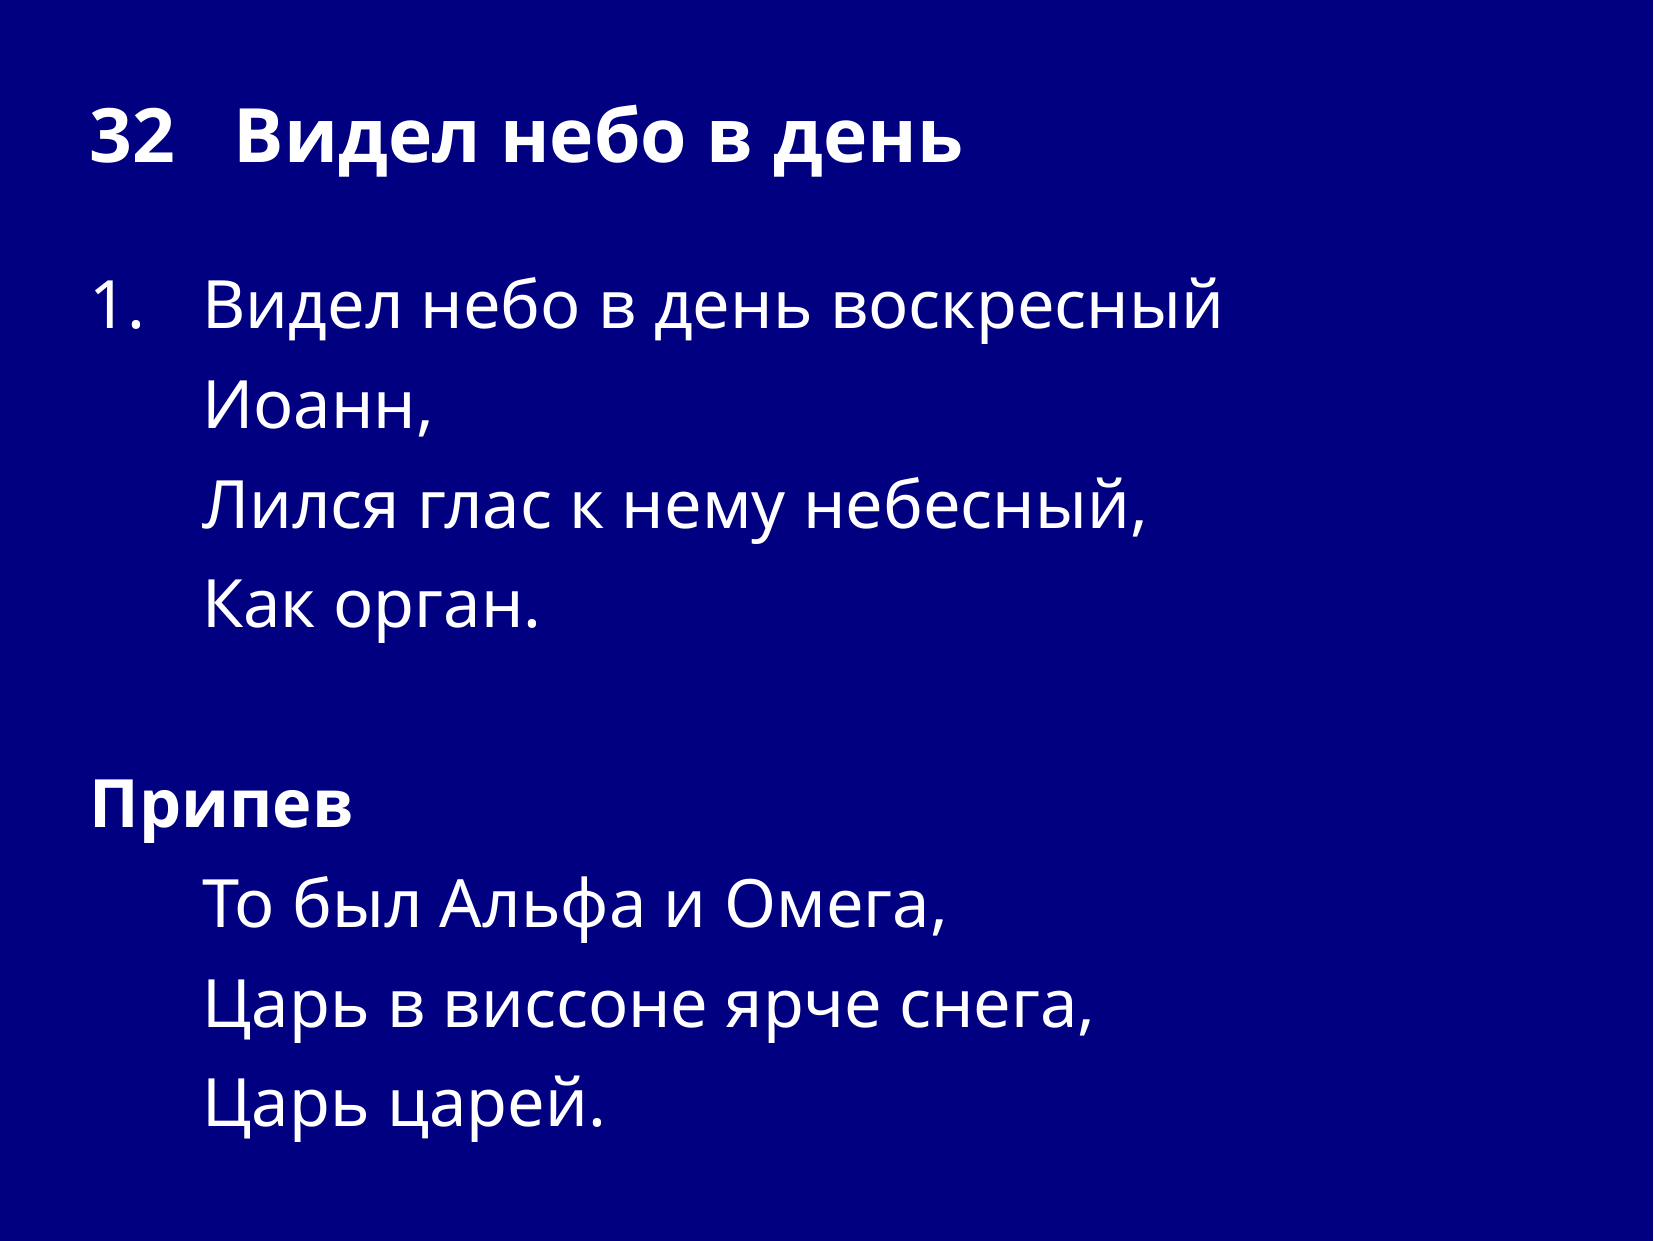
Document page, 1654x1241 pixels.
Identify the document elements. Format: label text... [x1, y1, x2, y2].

text_box 32 Видел небо в день [75, 75, 1576, 188]
text_box 1. Видел небо в день воскресный Иоанн, Лился глас к нему небесный, Как орган. Припев То был Альфа и Омега, Царь в виссоне ярче снега, Царь царей. [75, 188, 1576, 1163]
